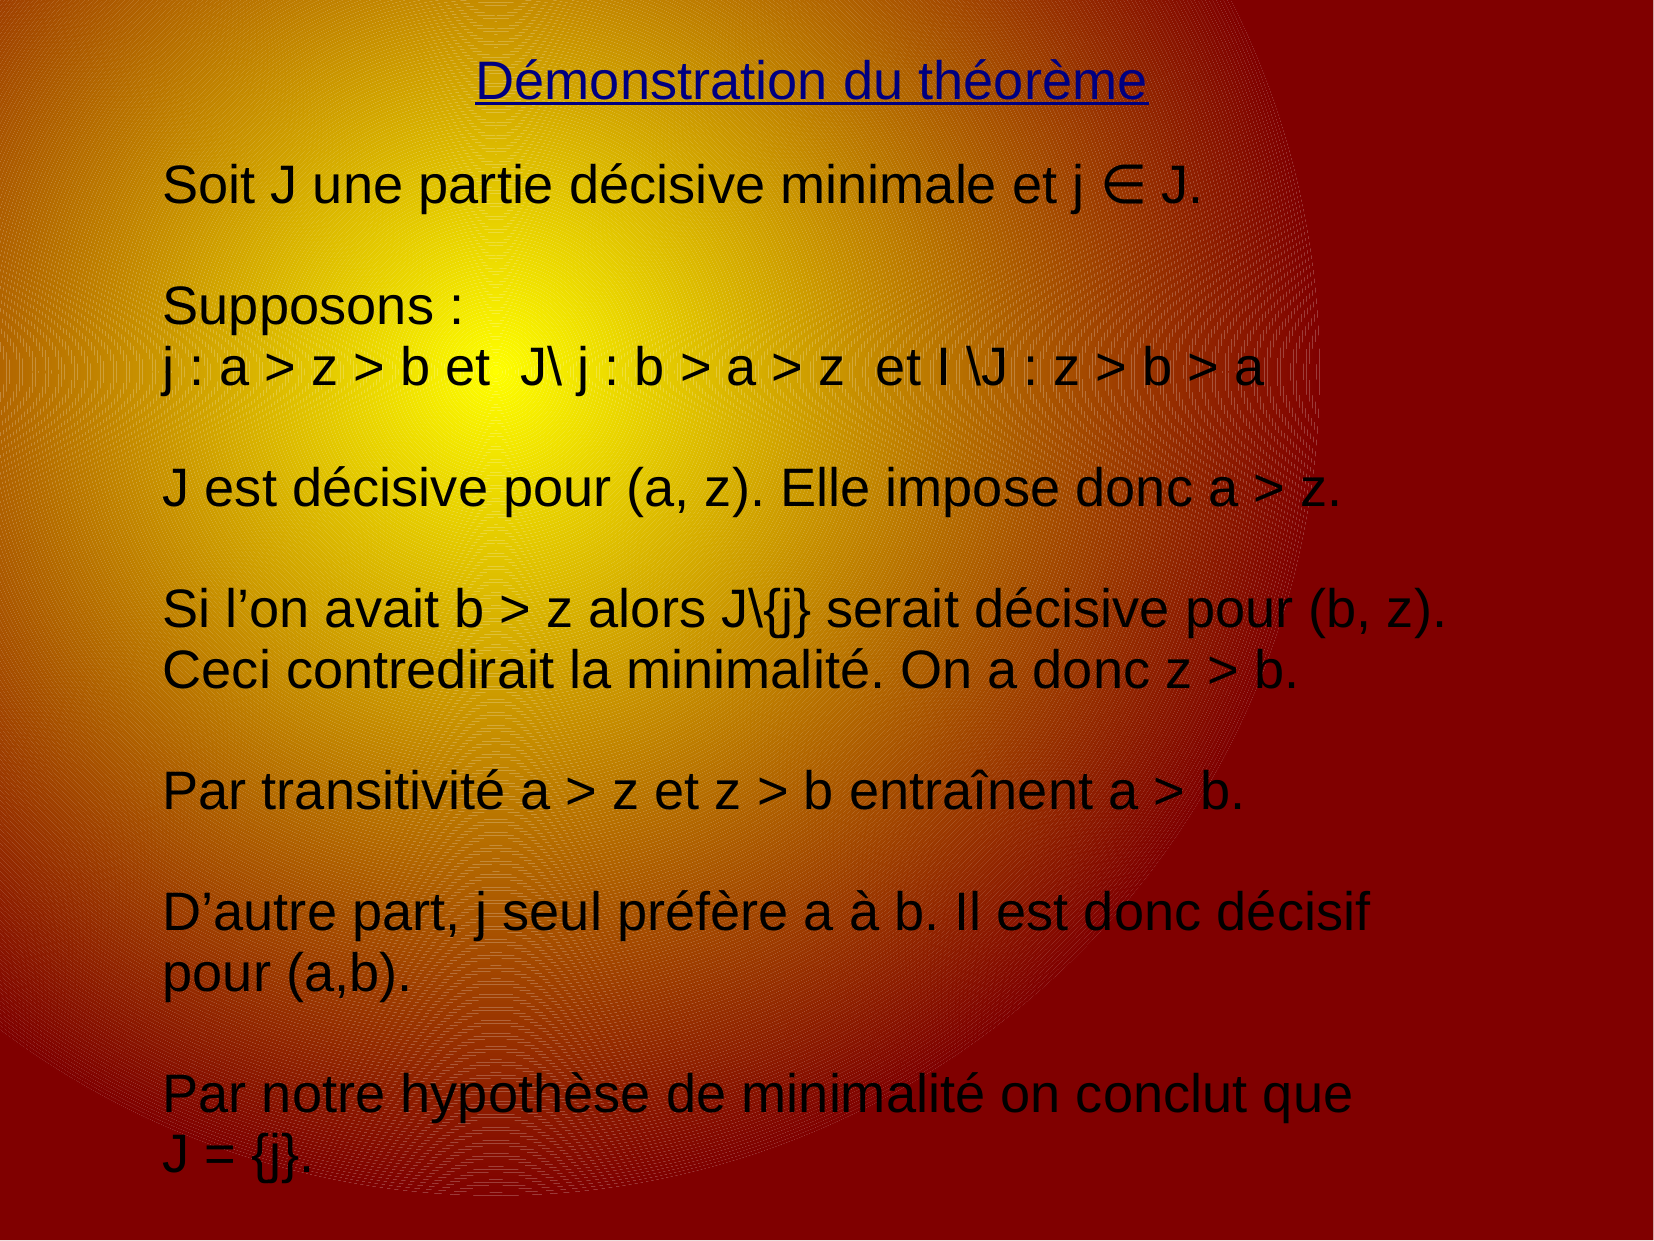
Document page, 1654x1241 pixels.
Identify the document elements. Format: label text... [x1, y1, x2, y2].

text_box Soit J une partie décisive minimale et j ∈ J. Supposons : j : a > z > b et J\ j : b > a > z et I \J : z > b > a J est décisive pour (a, z). Elle impose donc a > z. Si l’on avait b > z alors J\{j} serait décisive pour (b, z). Ceci contredirait la minimalité. On a donc z > b. Par transitivité a > z et z > b entraînent a > b. D’autre part, j seul préfère a à b. Il est donc décisif pour (a,b). Par notre hypothèse de minimalité on conclut que J = {j}. [147, 147, 1506, 1192]
text_box Démonstration du théorème [0, 42, 1654, 119]
